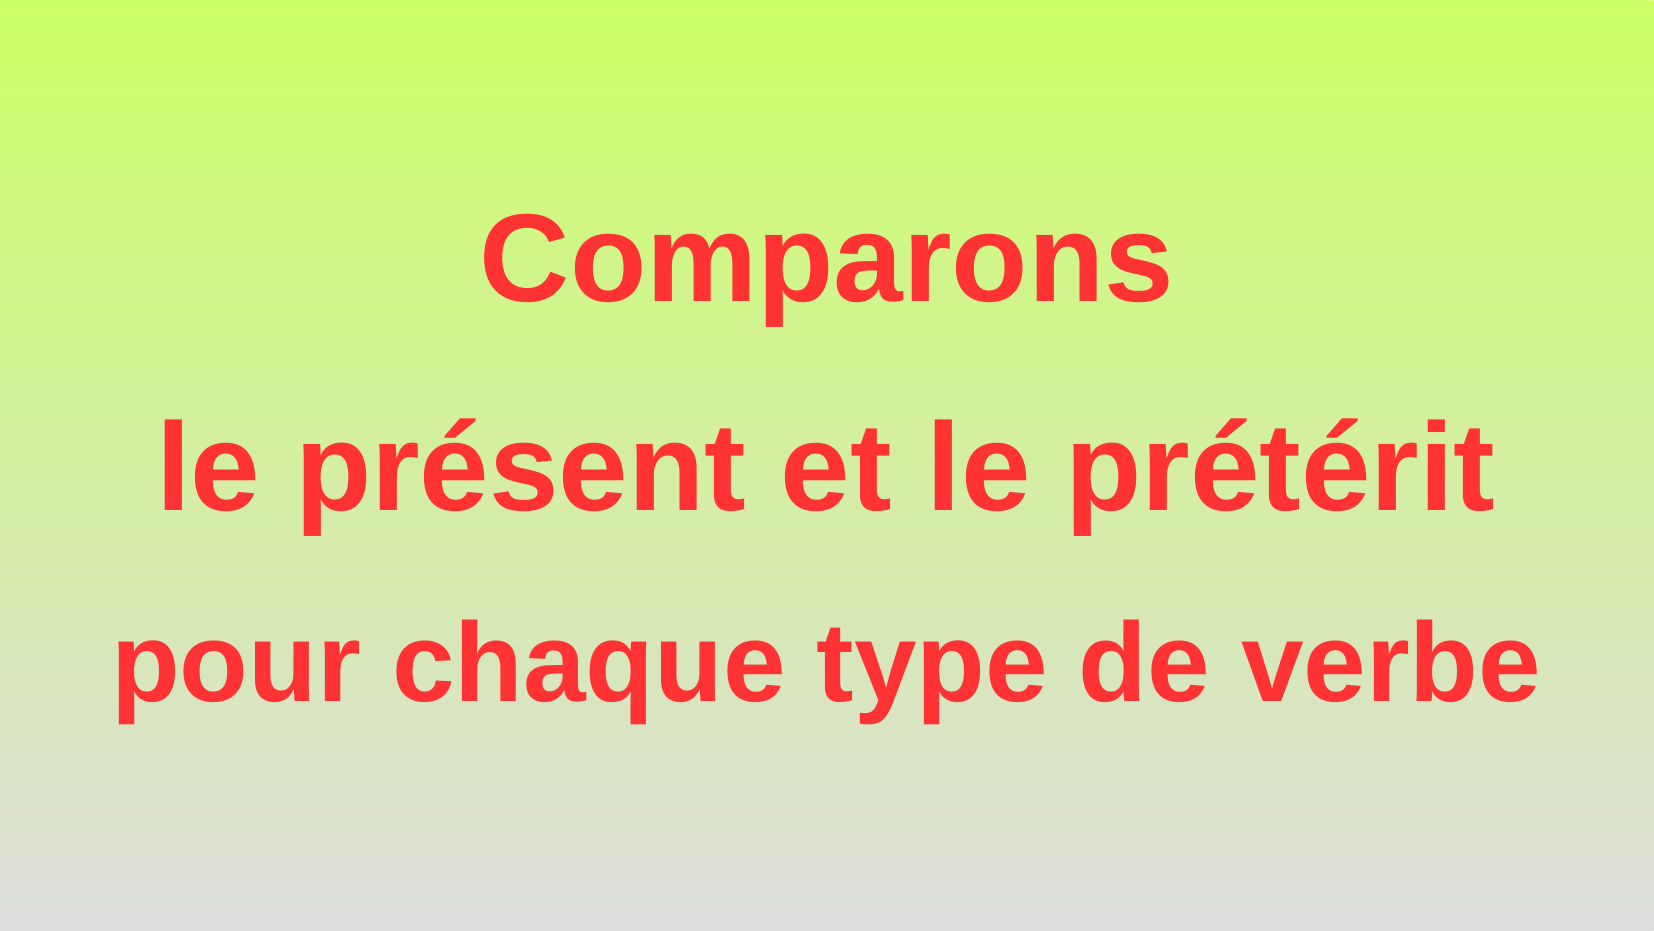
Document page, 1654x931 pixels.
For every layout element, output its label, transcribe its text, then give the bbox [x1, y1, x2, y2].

title Comparons le présent et le prétérit pour chaque type de verbe [82, 118, 1571, 815]
